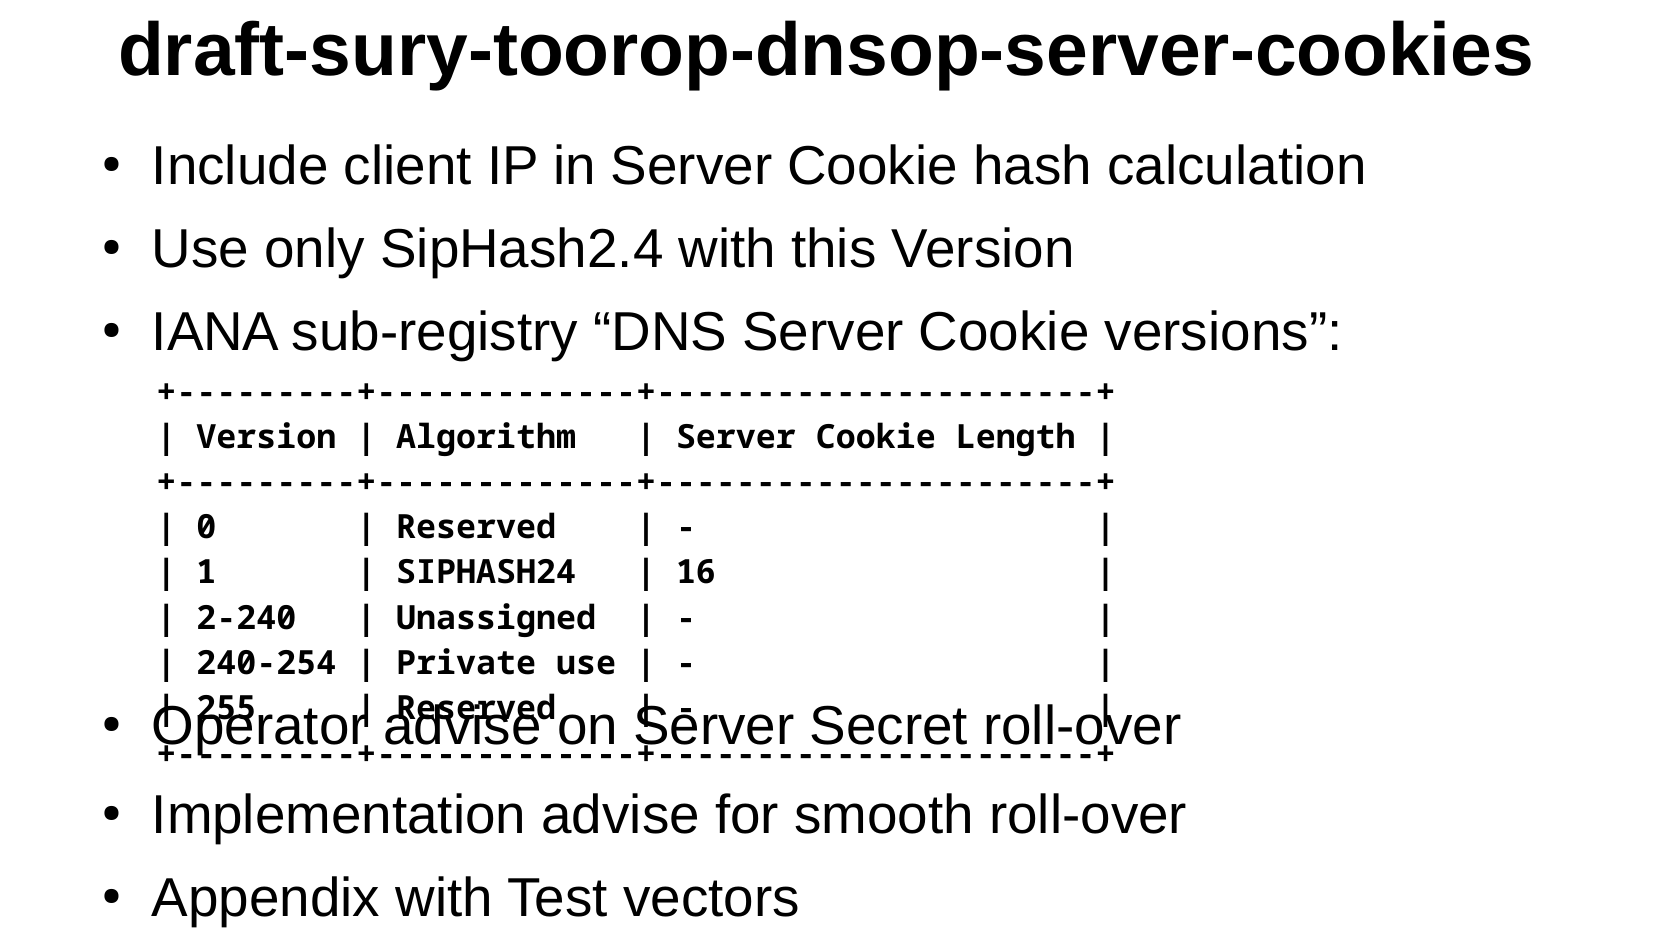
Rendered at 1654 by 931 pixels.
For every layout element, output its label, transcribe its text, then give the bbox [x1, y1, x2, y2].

list Include client IP in Server Cookie hash calculation Use only SipHash2.4 with this Version IANA sub-registry “DNS Server Cookie versions”: Operator advise on Server Secret roll-over Implementation advise for smooth roll-over Appendix with Test vectors [85, 134, 1574, 931]
text_box +---------+-------------+----------------------+ | Version | Algorithm | Server Cookie Length | +---------+-------------+----------------------+ | 0 | Reserved | - | | 1 | SIPHASH24 | 16 | | 2-240 | Unassigned | - | | 240-254 | Private use | - | | 255 | Reserved | - | +---------+-------------+----------------------+ [141, 360, 1392, 771]
title draft-sury-toorop-dnsop-server-cookies [0, 0, 1654, 128]
